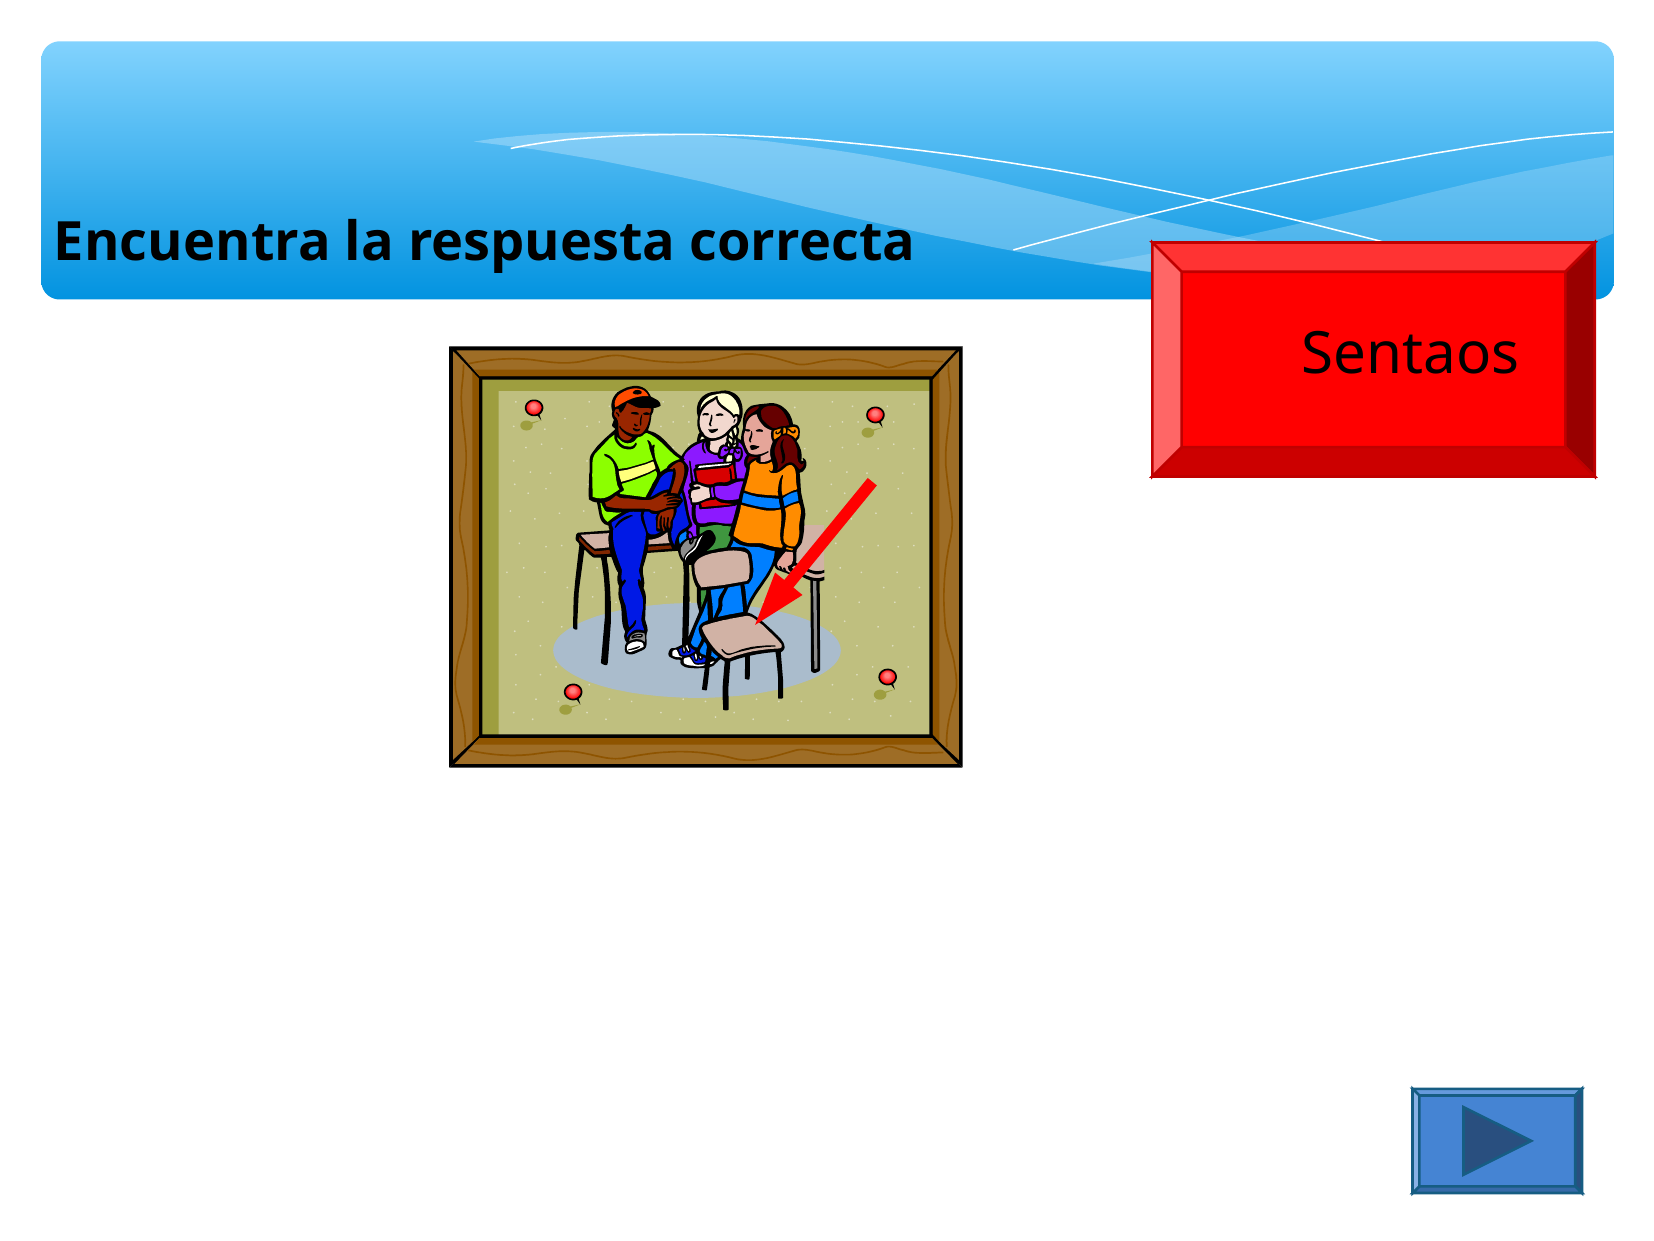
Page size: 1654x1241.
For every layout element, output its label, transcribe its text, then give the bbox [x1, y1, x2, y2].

text_box Encuentra la respuesta correcta [39, 195, 1007, 286]
text_box [1413, 1088, 1583, 1194]
text_box [1153, 242, 1595, 477]
text_box Sentaos [1191, 307, 1595, 394]
picture [449, 346, 963, 768]
